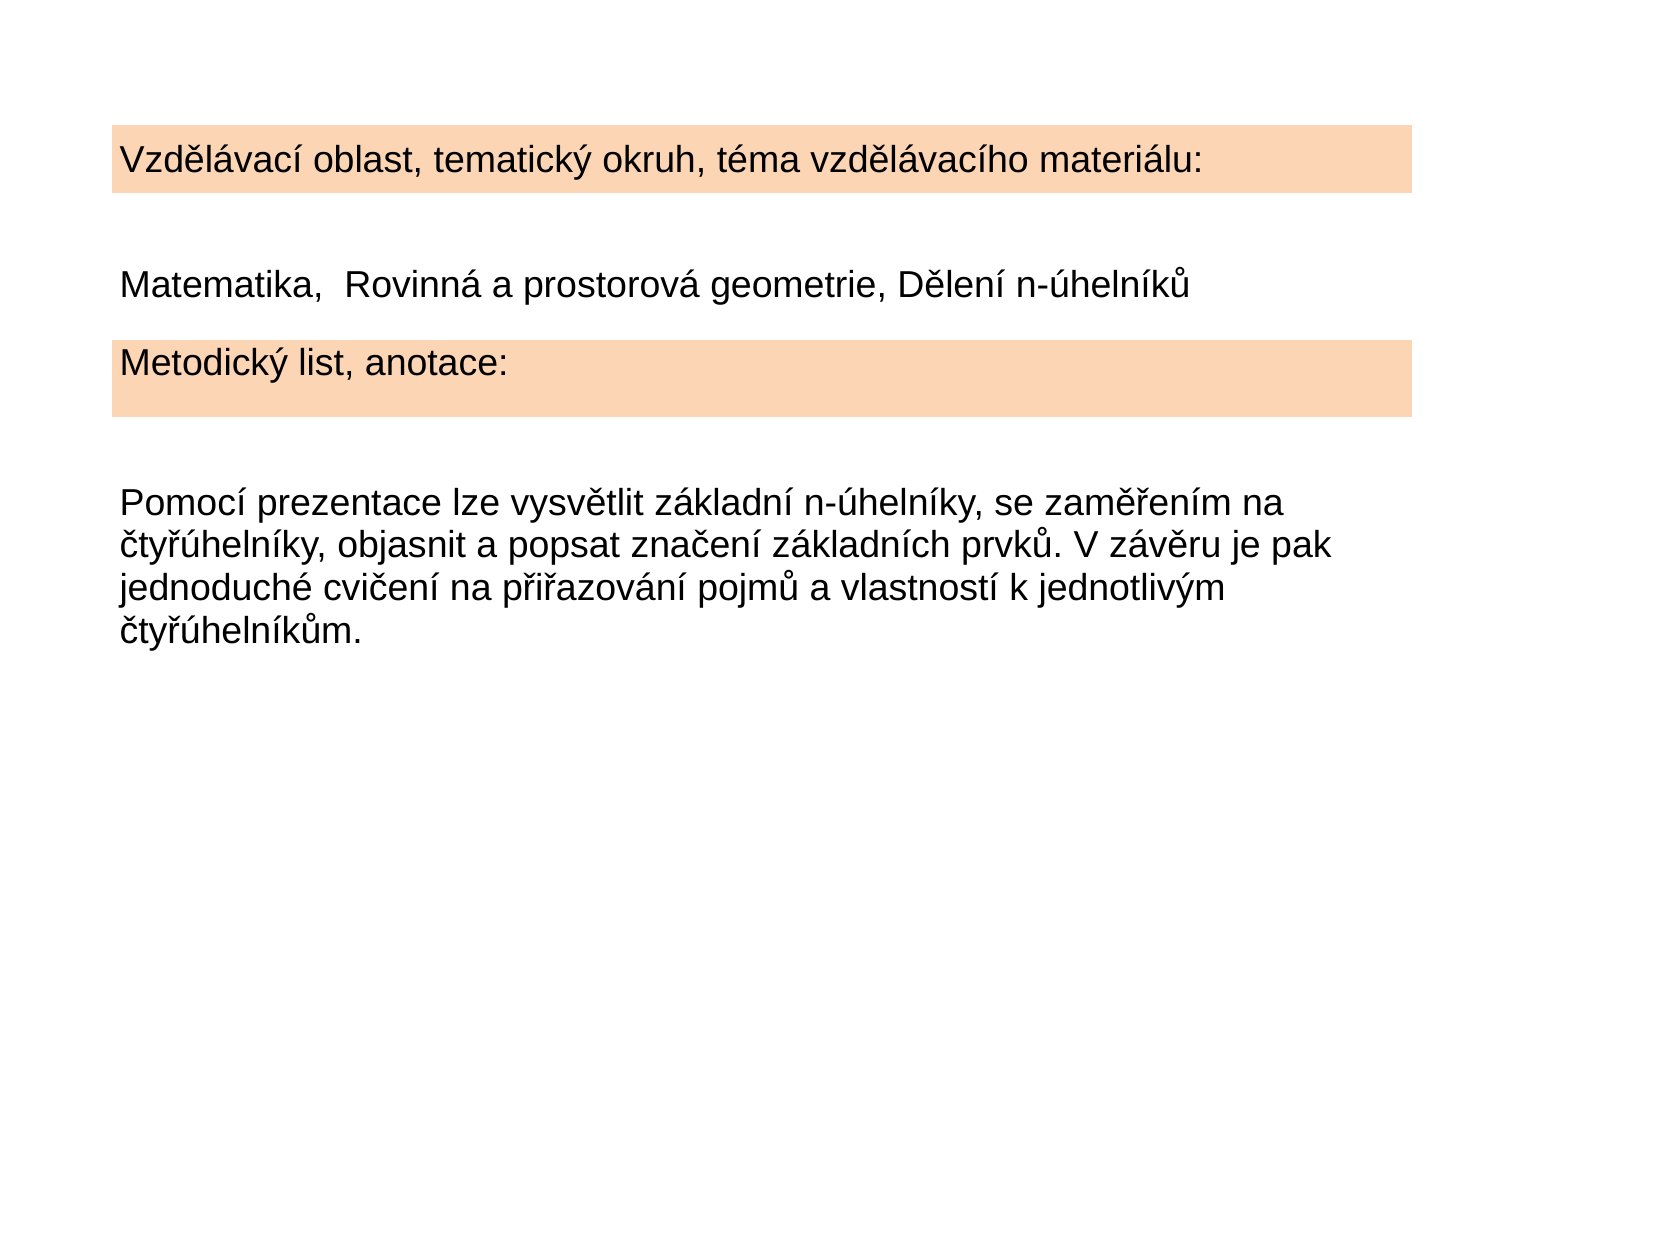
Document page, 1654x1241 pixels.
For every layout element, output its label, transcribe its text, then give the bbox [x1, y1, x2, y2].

table_header Vzdělávací oblast, tematický okruh, téma vzdělávacího materiálu: [112, 125, 1412, 193]
table_cell Metodický list, anotace: [112, 340, 1412, 417]
table_cell Pomocí prezentace lze vysvětlit základní n-úhelníky, se zaměřením na čtyřúhelníky, objasnit a popsat značení základních prvků. V závěru je pak jednoduché cvičení na přiřazování pojmů a vlastností k jednotlivým čtyřúhelníkům. [112, 417, 1412, 979]
table_cell Matematika, Rovinná a prostorová geometrie, Dělení n-úhelníků [112, 193, 1412, 340]
